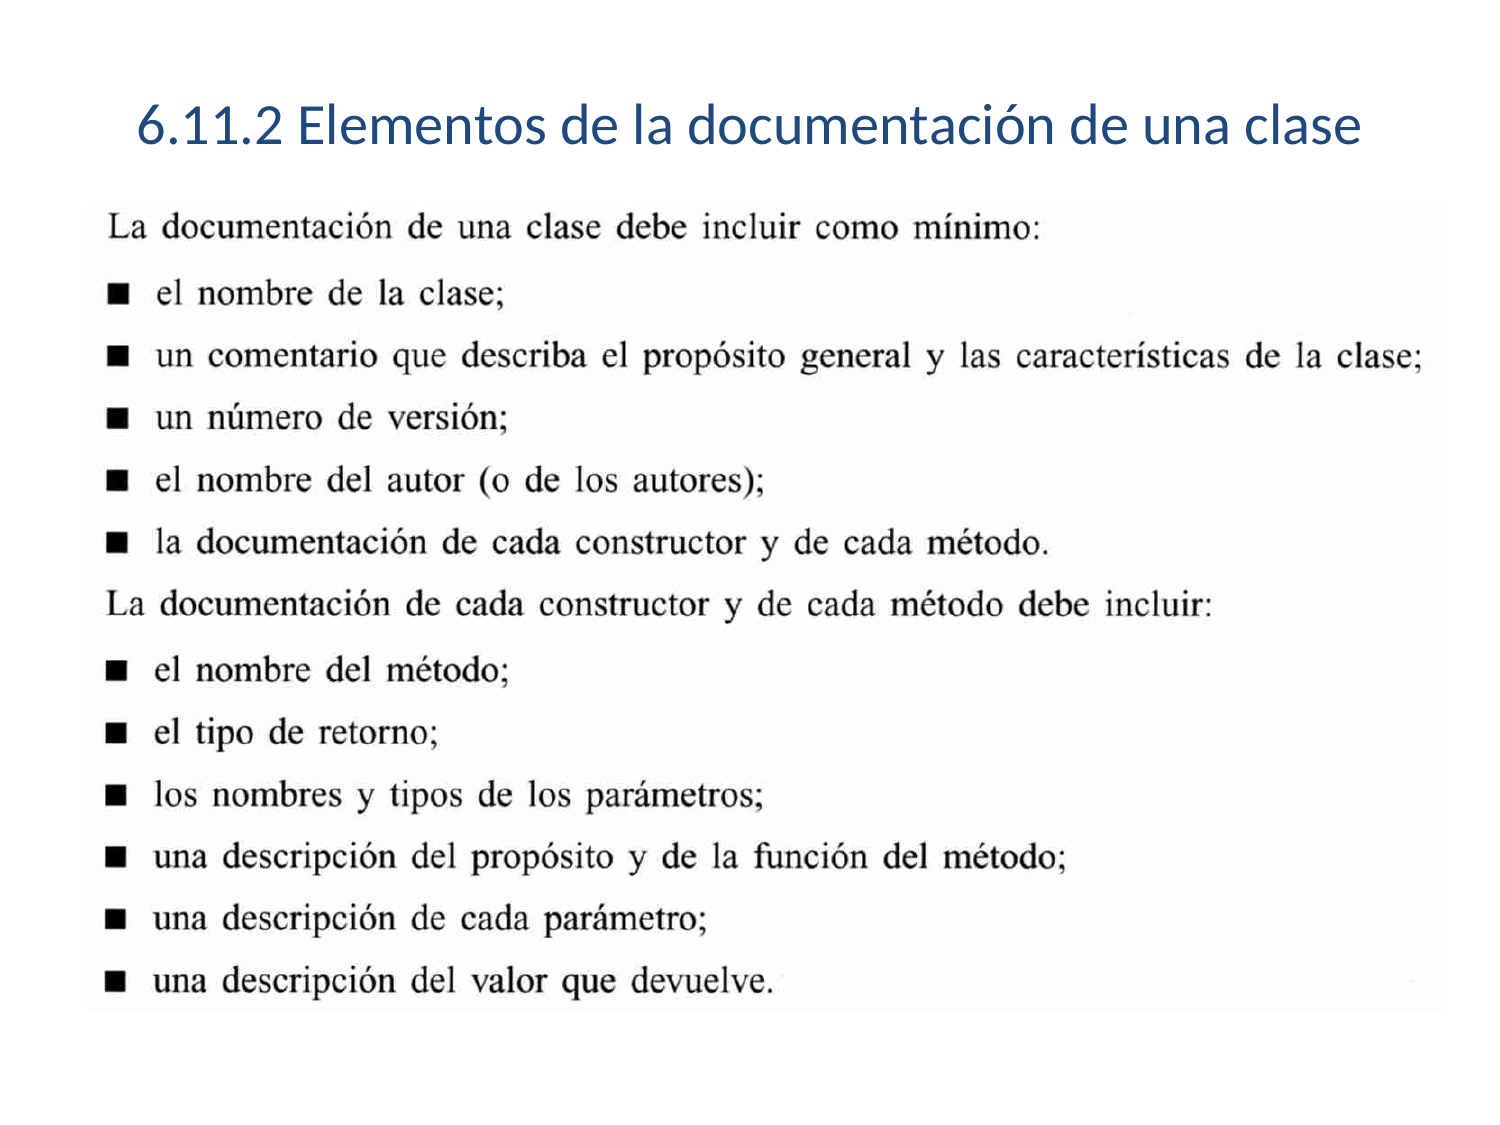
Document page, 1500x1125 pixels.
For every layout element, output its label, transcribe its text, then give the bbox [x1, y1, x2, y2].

picture [87, 207, 1447, 1012]
title 6.11.2 Elementos de la documentación de una clase [75, 45, 1426, 197]
